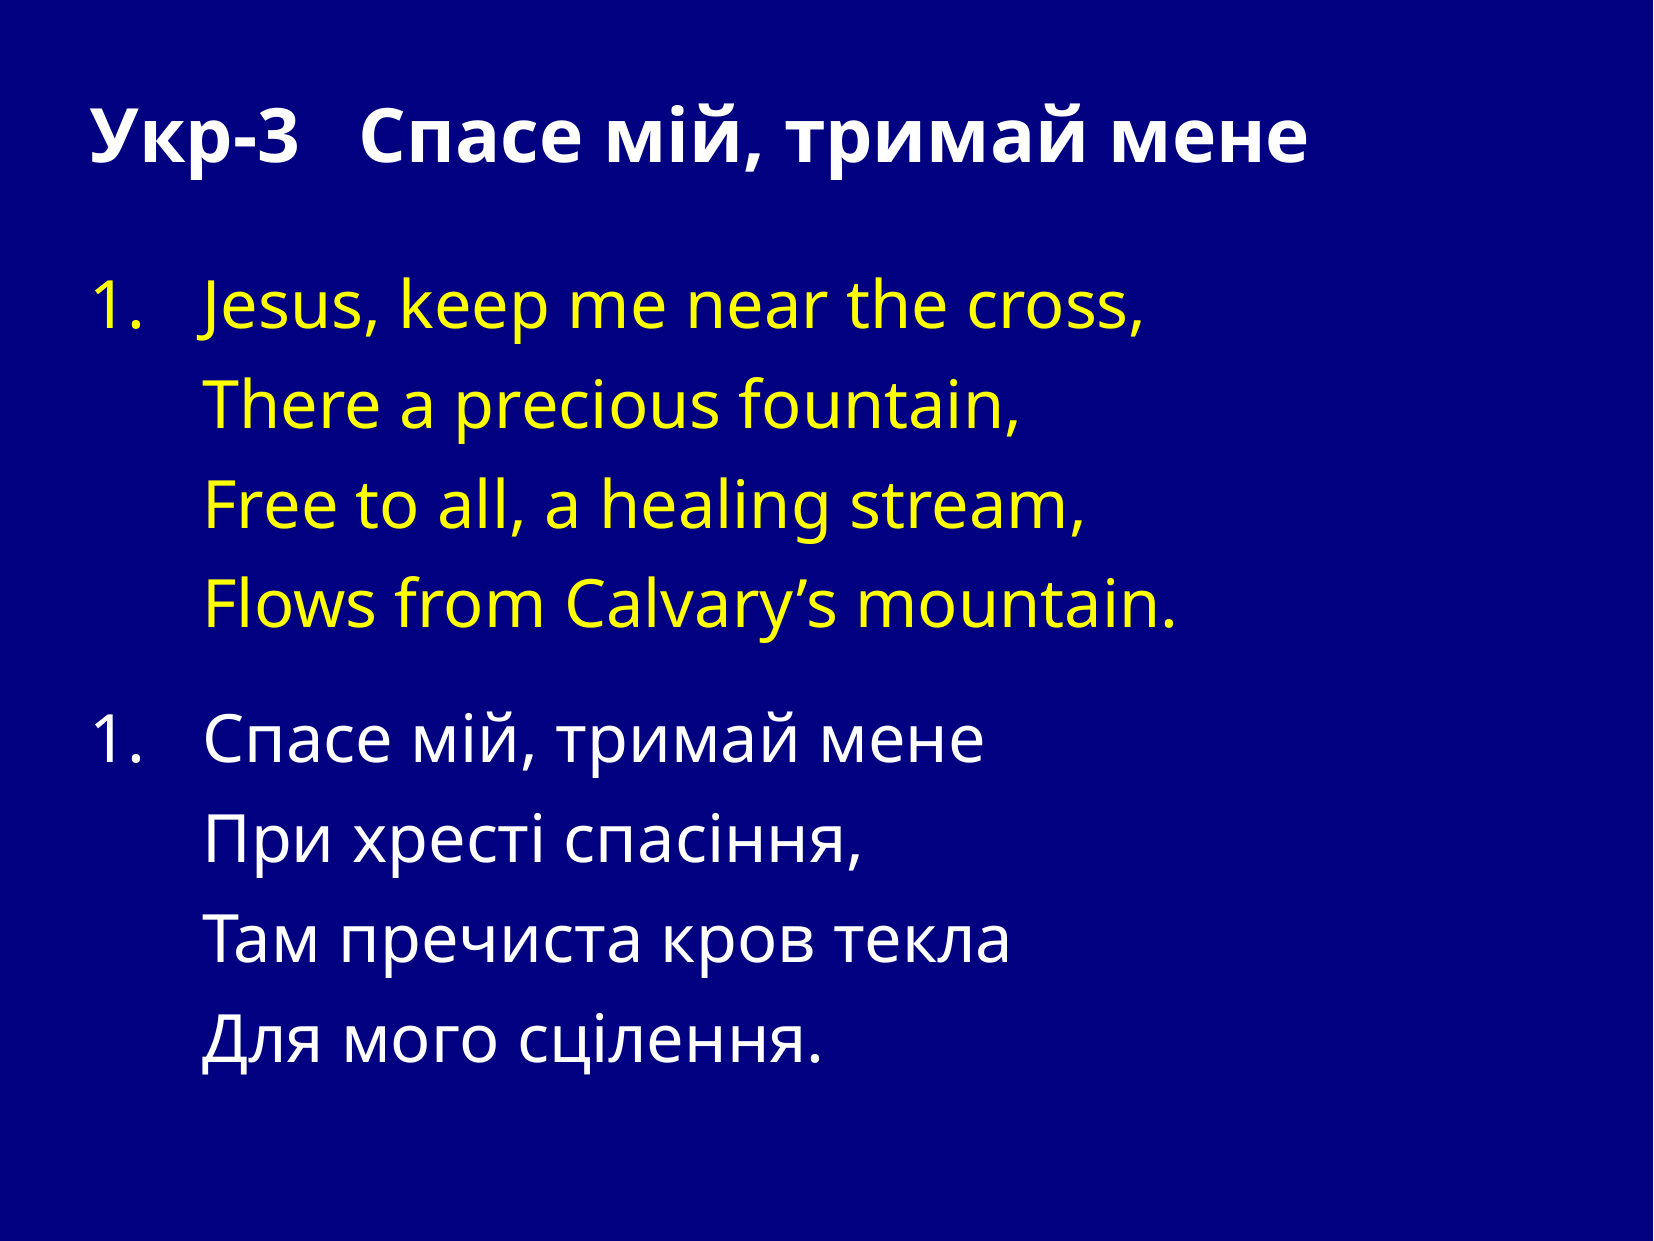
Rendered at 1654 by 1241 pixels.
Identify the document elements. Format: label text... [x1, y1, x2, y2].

text_box Укр-3 Спасе мій, тримай мене [75, 75, 1576, 188]
text_box 1. Jesus, keep me near the cross, There a precious fountain, Free to all, a healing stream, Flows from Calvary’s mountain. [75, 188, 1576, 638]
text_box 1. Спасе мій, тримай мене При хресті спасіння, Там пречиста кров текла Для мого сцілення. [75, 675, 1576, 1163]
